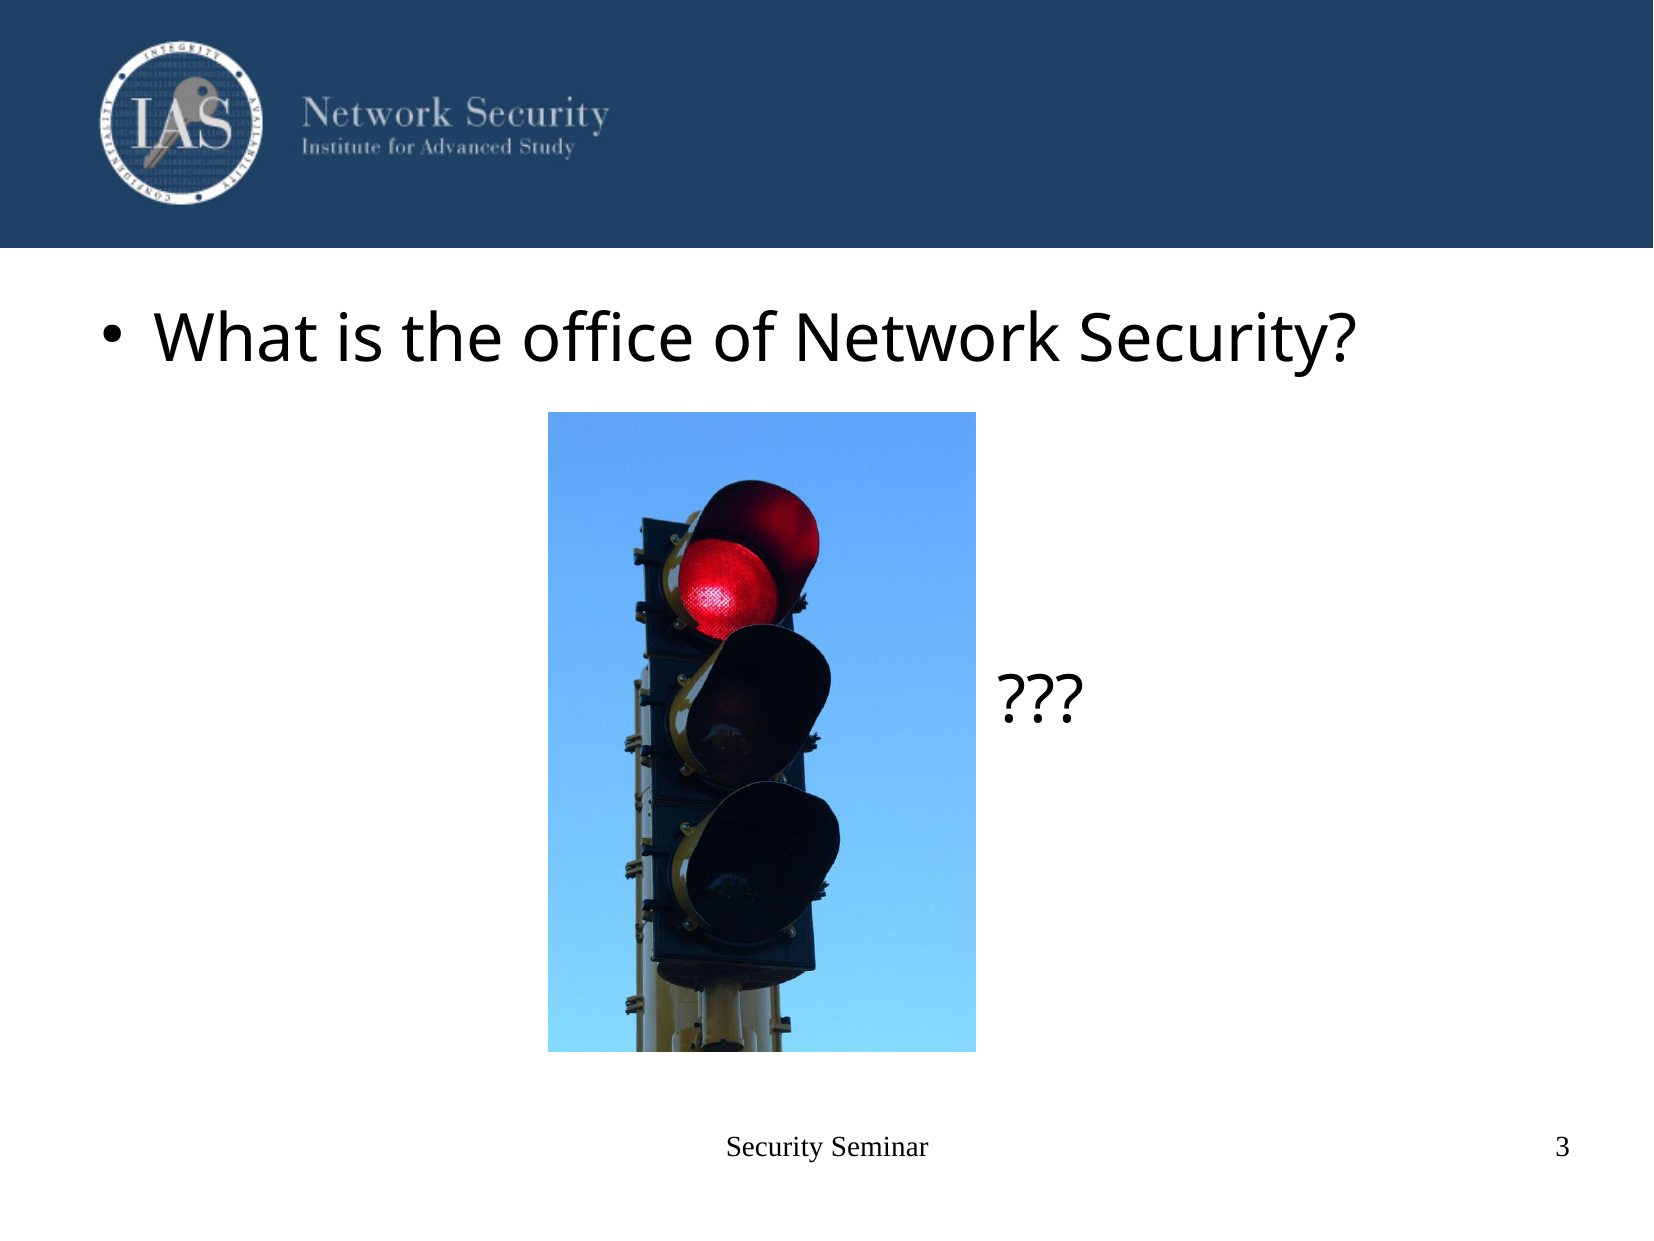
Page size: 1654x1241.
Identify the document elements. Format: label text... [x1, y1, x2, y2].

list What is the office of Network Security? ??? [82, 290, 1571, 1095]
picture [0, 0, 1653, 248]
picture [548, 412, 976, 1052]
